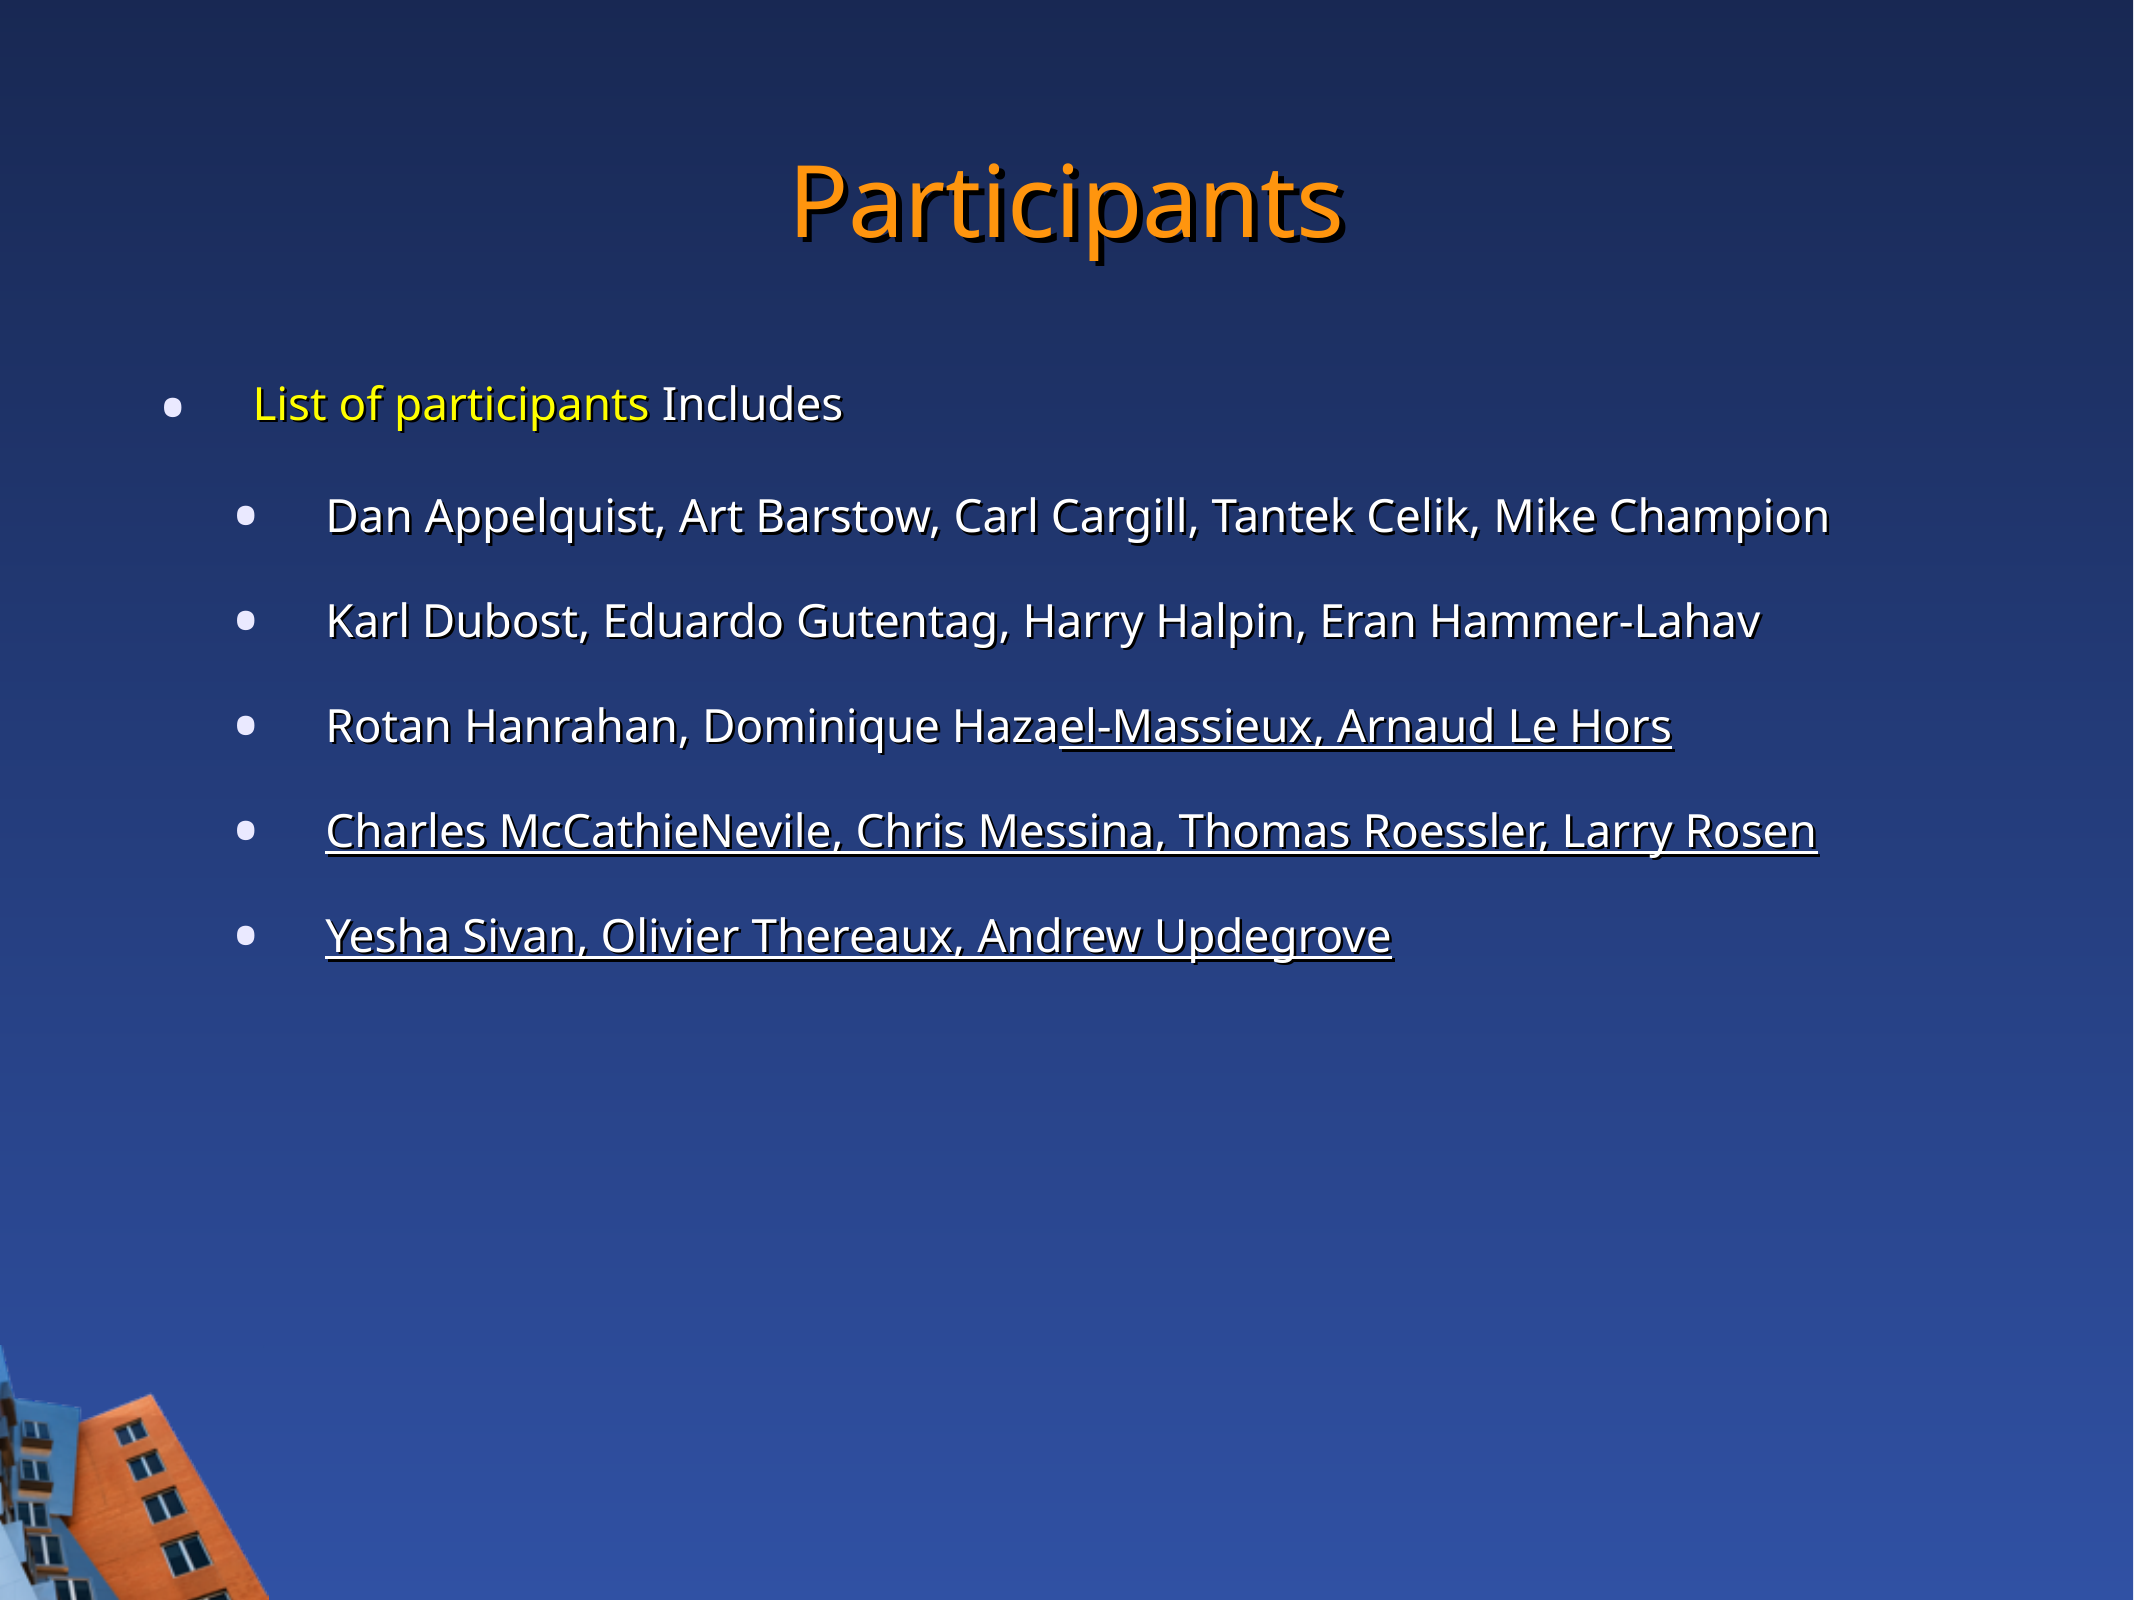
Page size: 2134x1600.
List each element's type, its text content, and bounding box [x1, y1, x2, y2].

list List of participants Includes Dan Appelquist, Art Barstow, Carl Cargill, Tantek Celik, Mike Champion Karl Dubost, Eduardo Gutentag, Harry Halpin, Eran Hammer-Lahav Rotan Hanrahan, Dominique Hazael-Massieux, Arnaud Le Hors Charles McCathieNevile, Chris Messina, Thomas Roessler, Larry Rosen Yesha Sivan, Olivier Thereaux, Andrew Updegrove [106, 374, 2027, 1416]
picture [0, 1345, 269, 1600]
title Participants [106, 71, 2027, 324]
